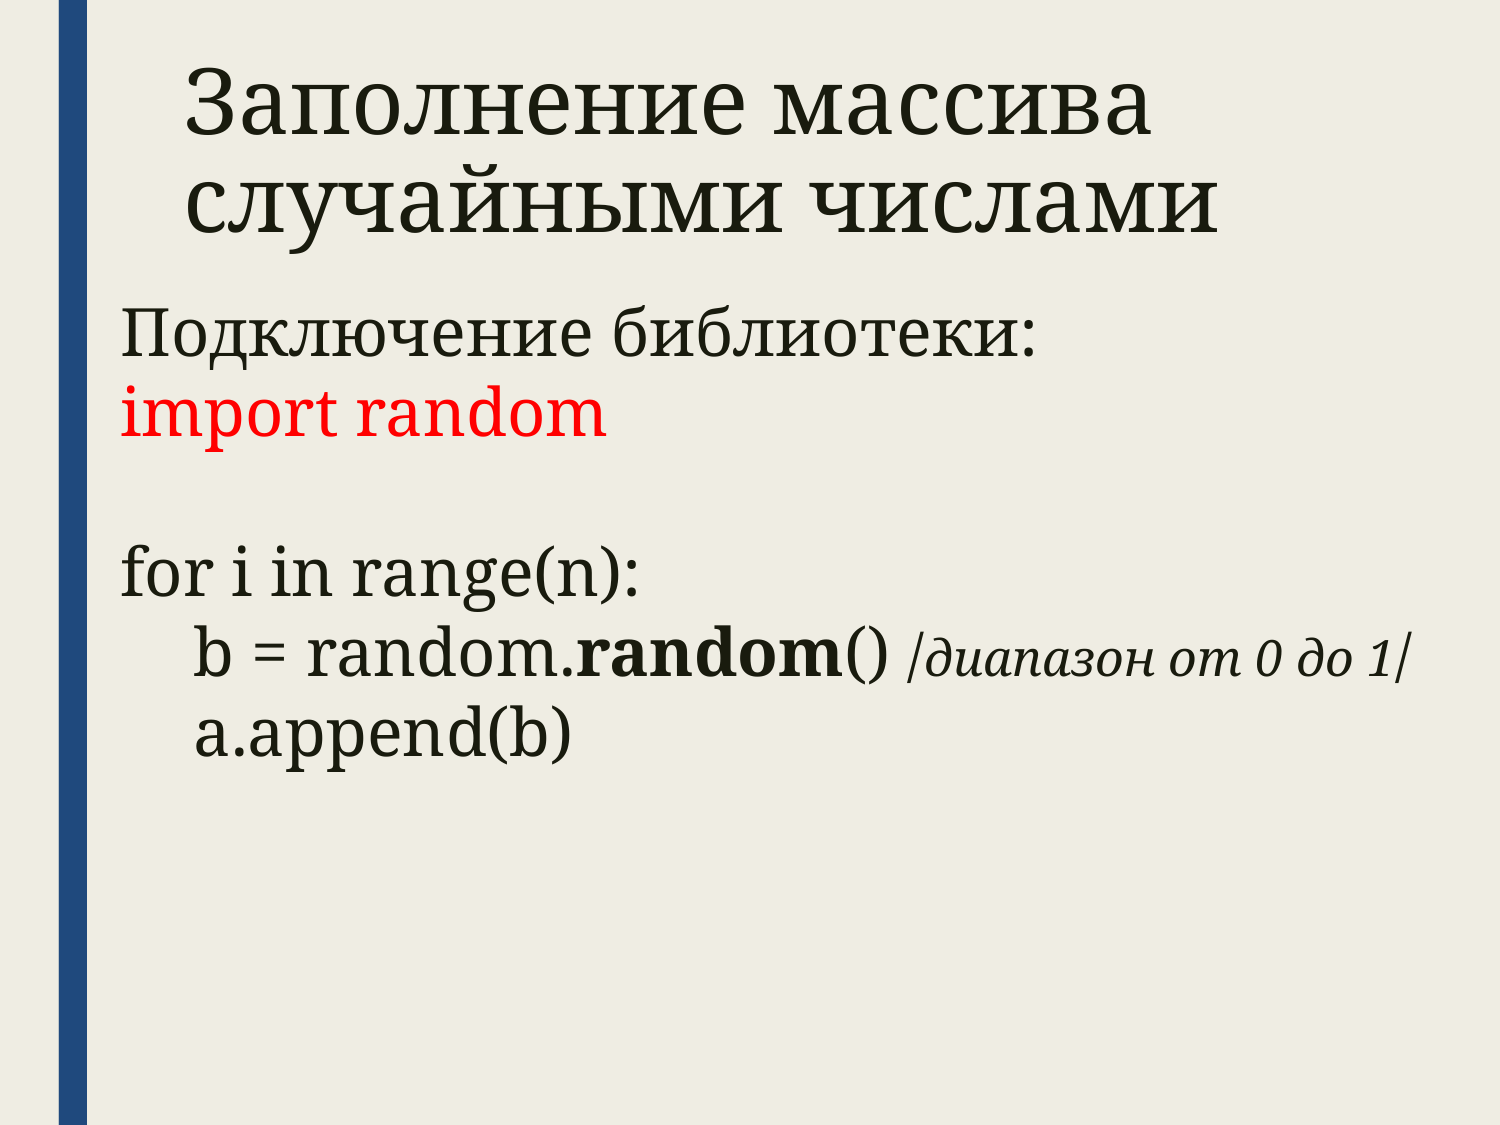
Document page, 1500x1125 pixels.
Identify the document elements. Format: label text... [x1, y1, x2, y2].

text_box Подключение библиотеки: import random for i in range(n): b = random.random() /диапазон от 0 до 1/ a.append(b) [105, 282, 1472, 1063]
text_box Заполнение массива случайными числами [168, 49, 1350, 247]
